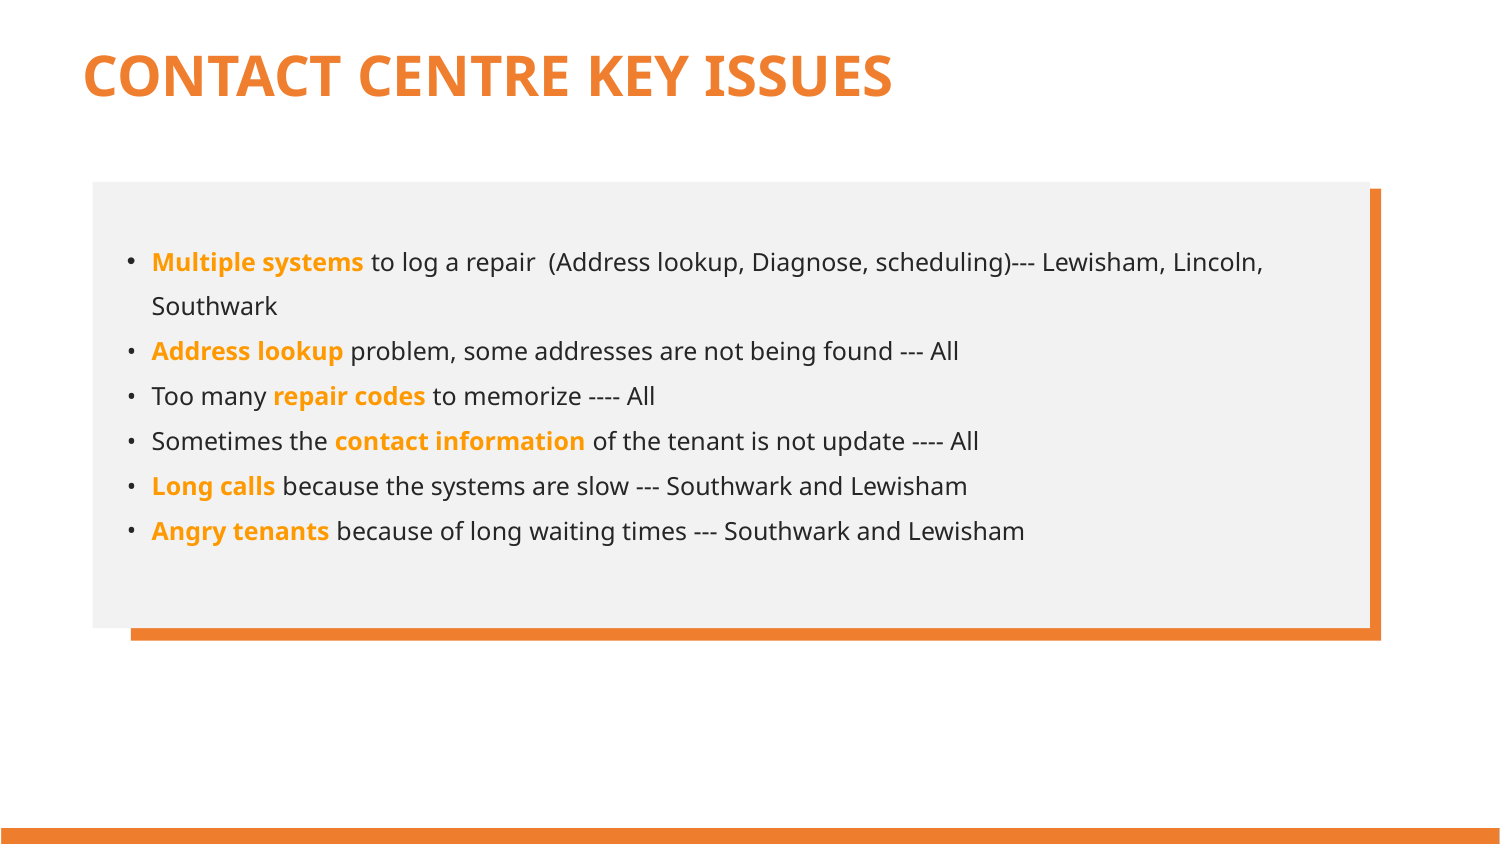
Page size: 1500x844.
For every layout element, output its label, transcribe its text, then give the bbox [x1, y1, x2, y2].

picture [0, 828, 1500, 844]
text_box CONTACT CENTRE KEY ISSUES [71, 33, 1318, 123]
text_box Multiple systems to log a repair (Address lookup, Diagnose, scheduling)--- Lewisham, Lincoln, Southwark Address lookup problem, some addresses are not being found --- All Too many repair codes to memorize ---- All Sometimes the contact information of the tenant is not update ---- All Long calls because the systems are slow --- Southwark and Lewisham Angry tenants because of long waiting times --- Southwark and Lewisham [116, 225, 1345, 561]
text_box [92, 181, 1382, 641]
